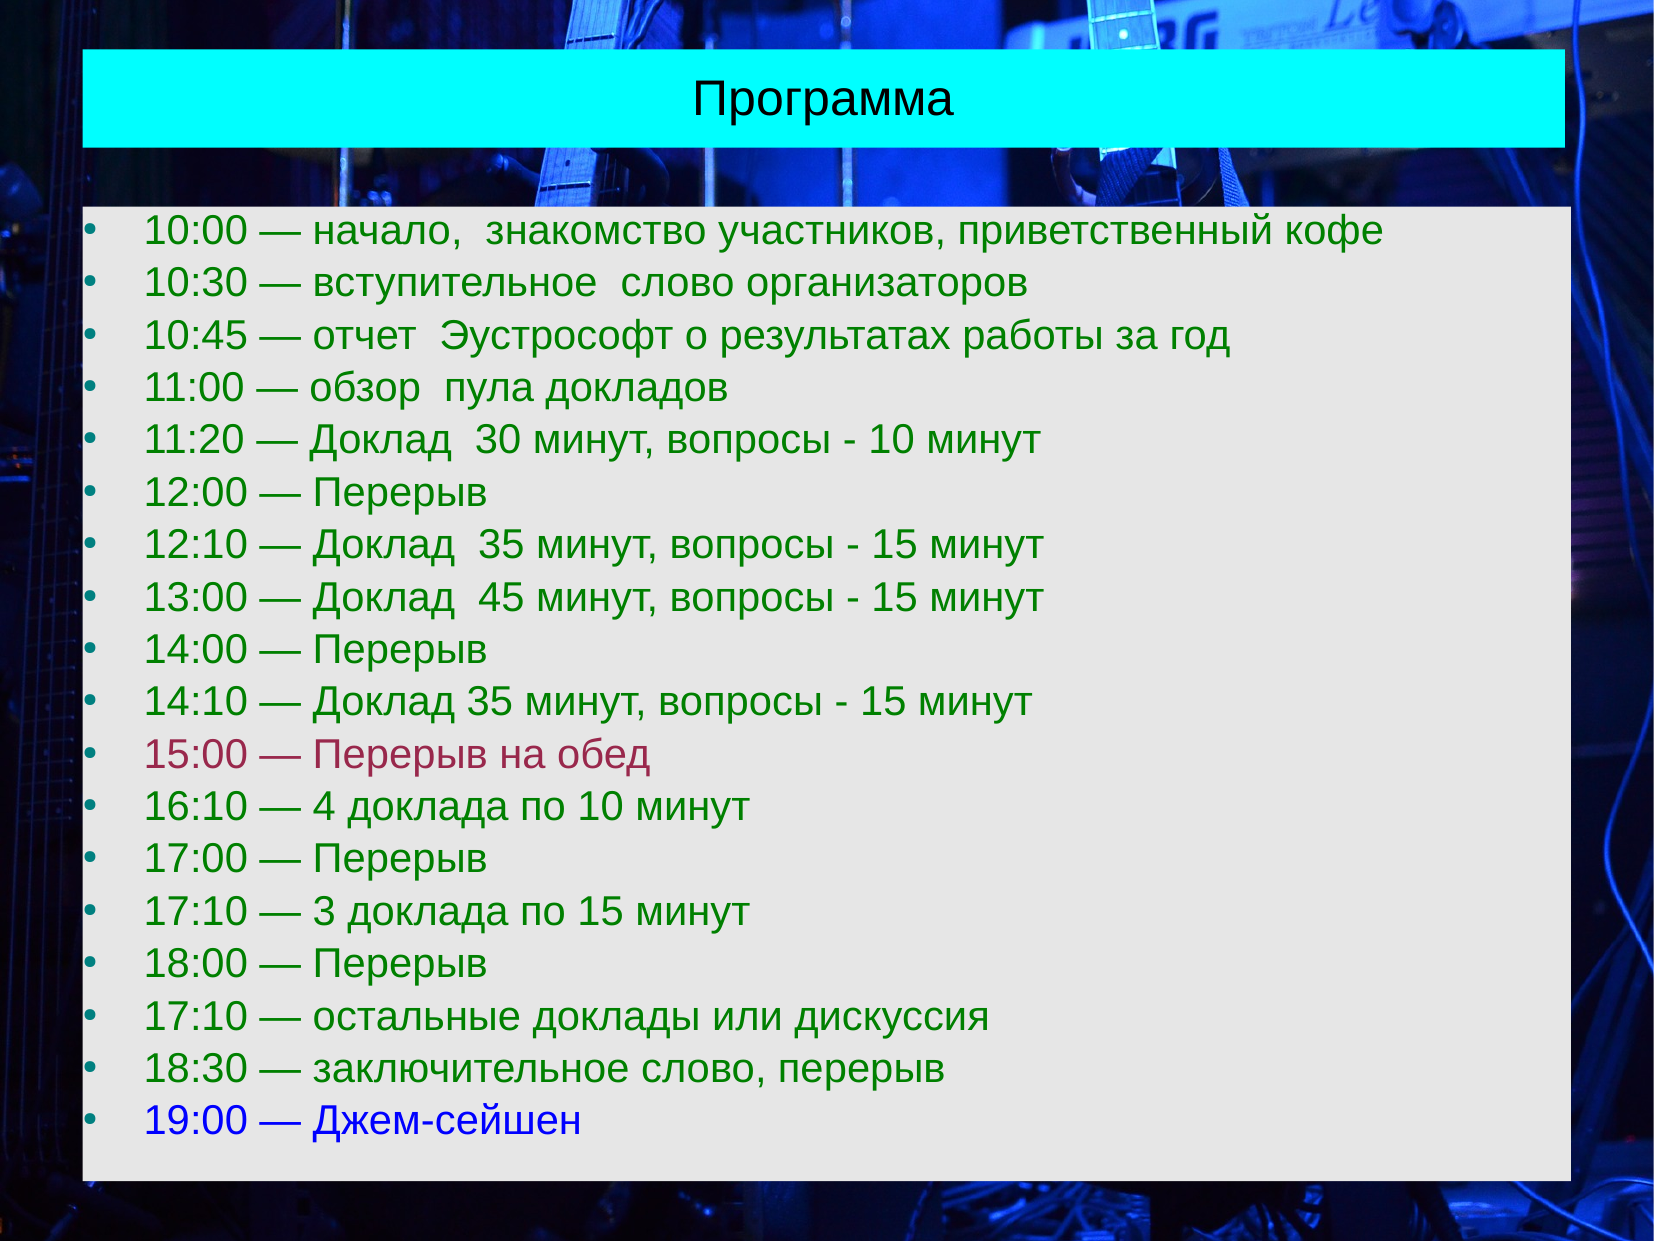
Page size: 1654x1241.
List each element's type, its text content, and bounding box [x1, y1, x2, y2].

title Программа [82, 49, 1565, 148]
list 10:00 — начало, знакомство участников, приветственный кофе 10:30 — вступительное слово организаторов 10:45 — отчет Эустрософт о результатах работы за год 11:00 — обзор пула докладов 11:20 — Доклад 30 минут, вопросы - 10 минут 12:00 — Перерыв 12:10 — Доклад 35 минут, вопросы - 15 минут 13:00 — Доклад 45 минут, вопросы - 15 минут 14:00 — Перерыв 14:10 — Доклад 35 минут, вопросы - 15 минут 15:00 — Перерыв на обед 16:10 — 4 доклада по 10 минут 17:00 — Перерыв 17:10 — 3 доклада по 15 минут 18:00 — Перерыв 17:10 — остальные доклады или дискуссия 18:30 — заключительное слово, перерыв 19:00 — Джем-сейшен [82, 206, 1571, 1182]
picture [0, 0, 1654, 1241]
